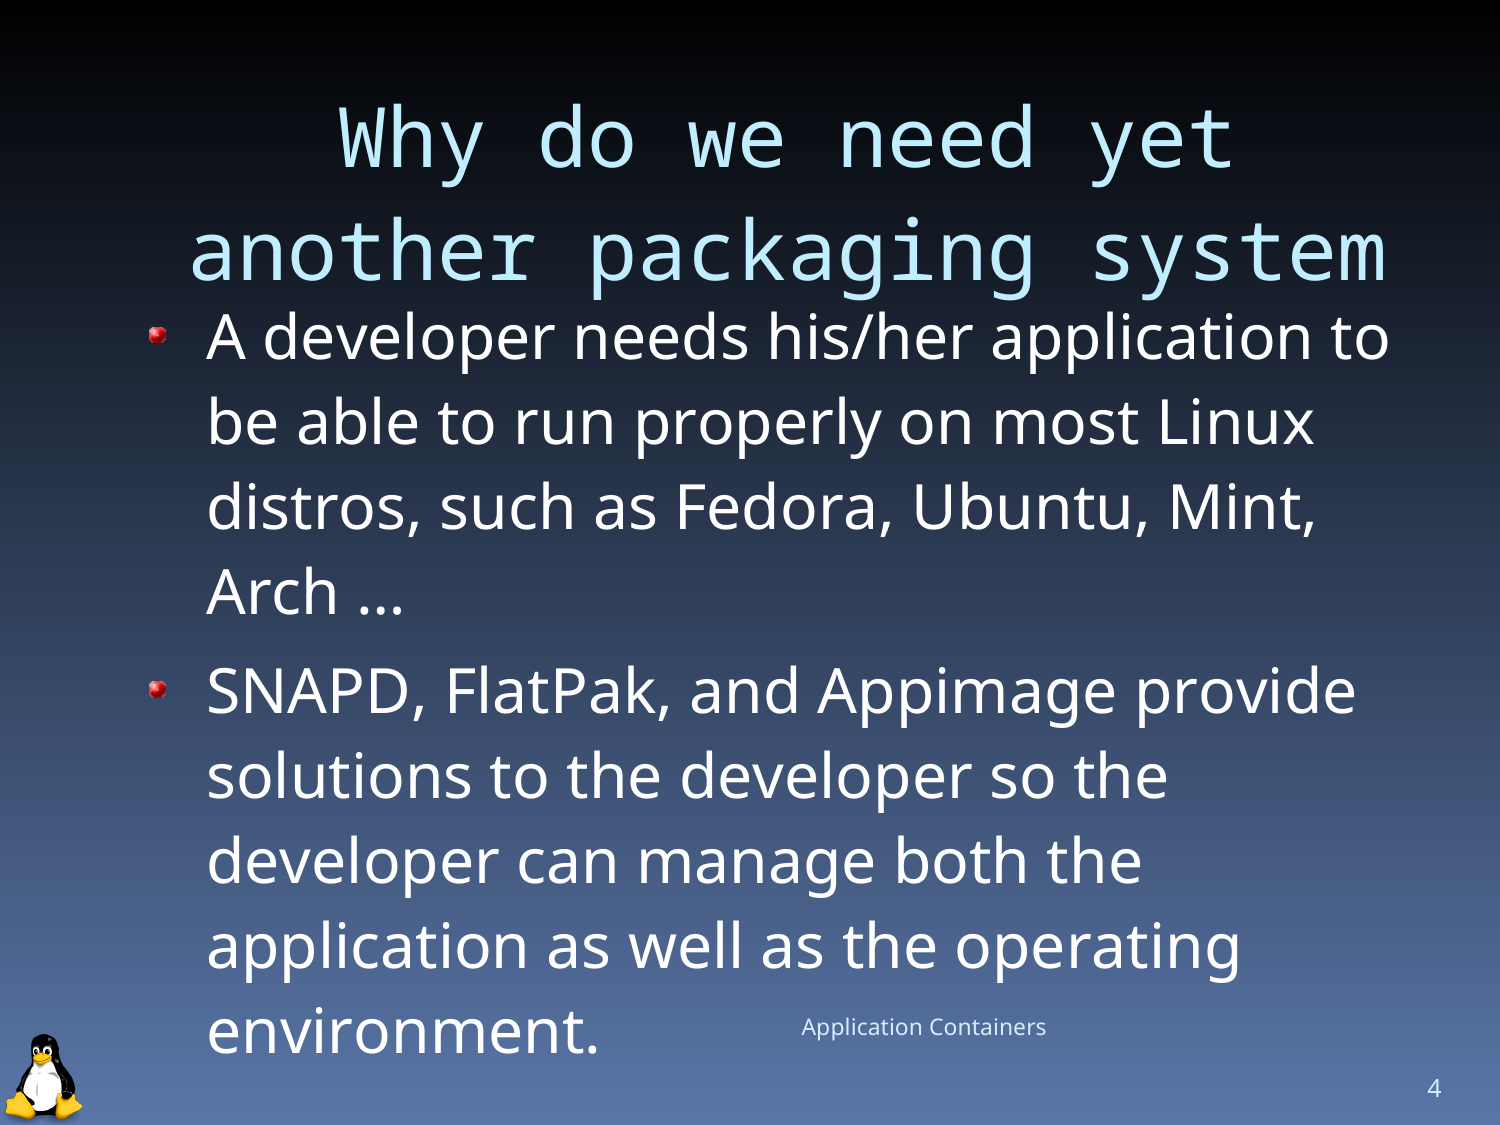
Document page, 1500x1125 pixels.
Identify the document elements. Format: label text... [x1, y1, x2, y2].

picture [0, 1034, 82, 1125]
list A developer needs his/her application to be able to run properly on most Linux distros, such as Fedora, Ubuntu, Mint, Arch … SNAPD, FlatPak, and Appimage provide solutions to the developer so the developer can manage both the application as well as the operating environment. [149, 292, 1425, 963]
title Why do we need yet another packaging system [149, 84, 1425, 292]
